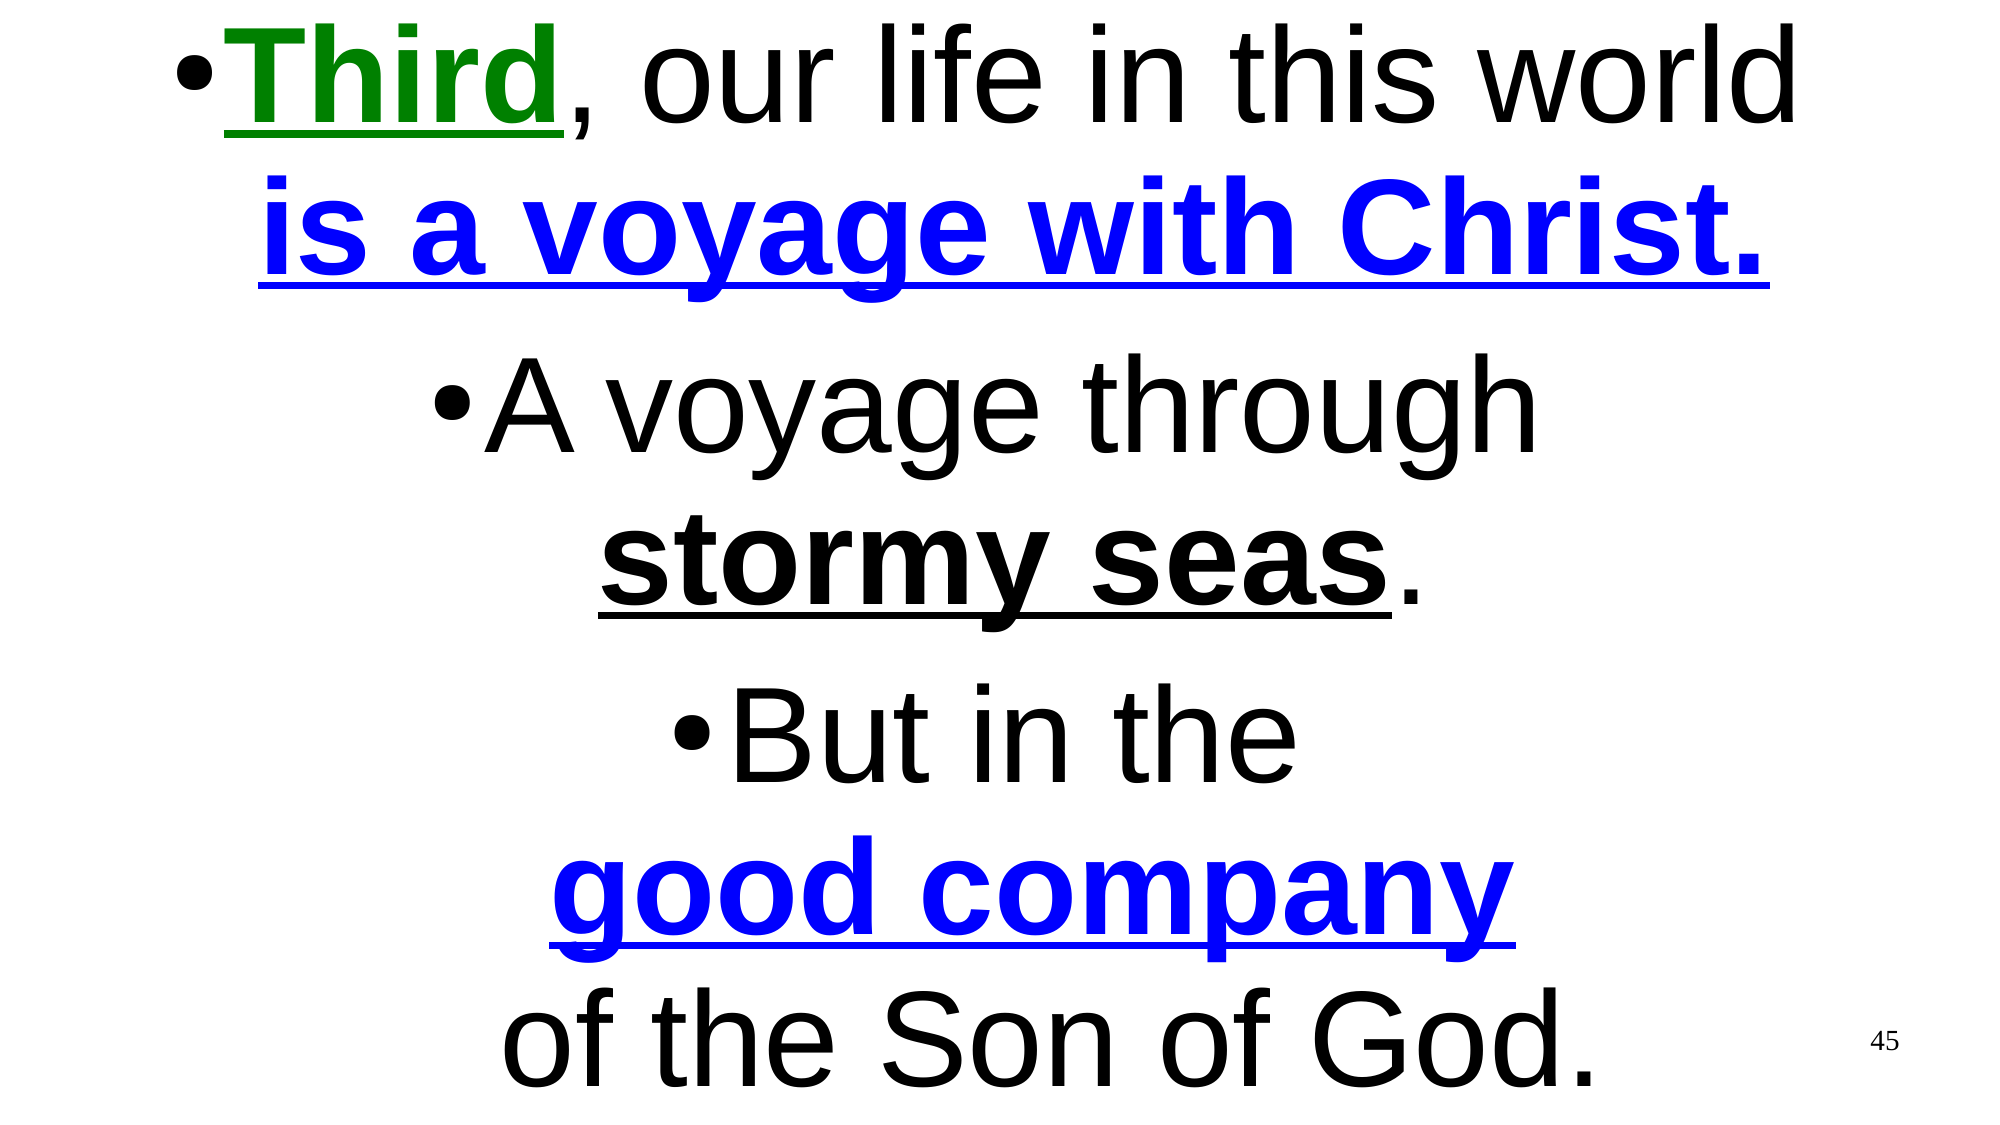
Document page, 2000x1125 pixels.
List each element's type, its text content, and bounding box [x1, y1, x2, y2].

list Third, our life in this world is a voyage with Christ. A voyage through stormy seas. But in the good company of the Son of God. [0, 0, 1996, 1123]
